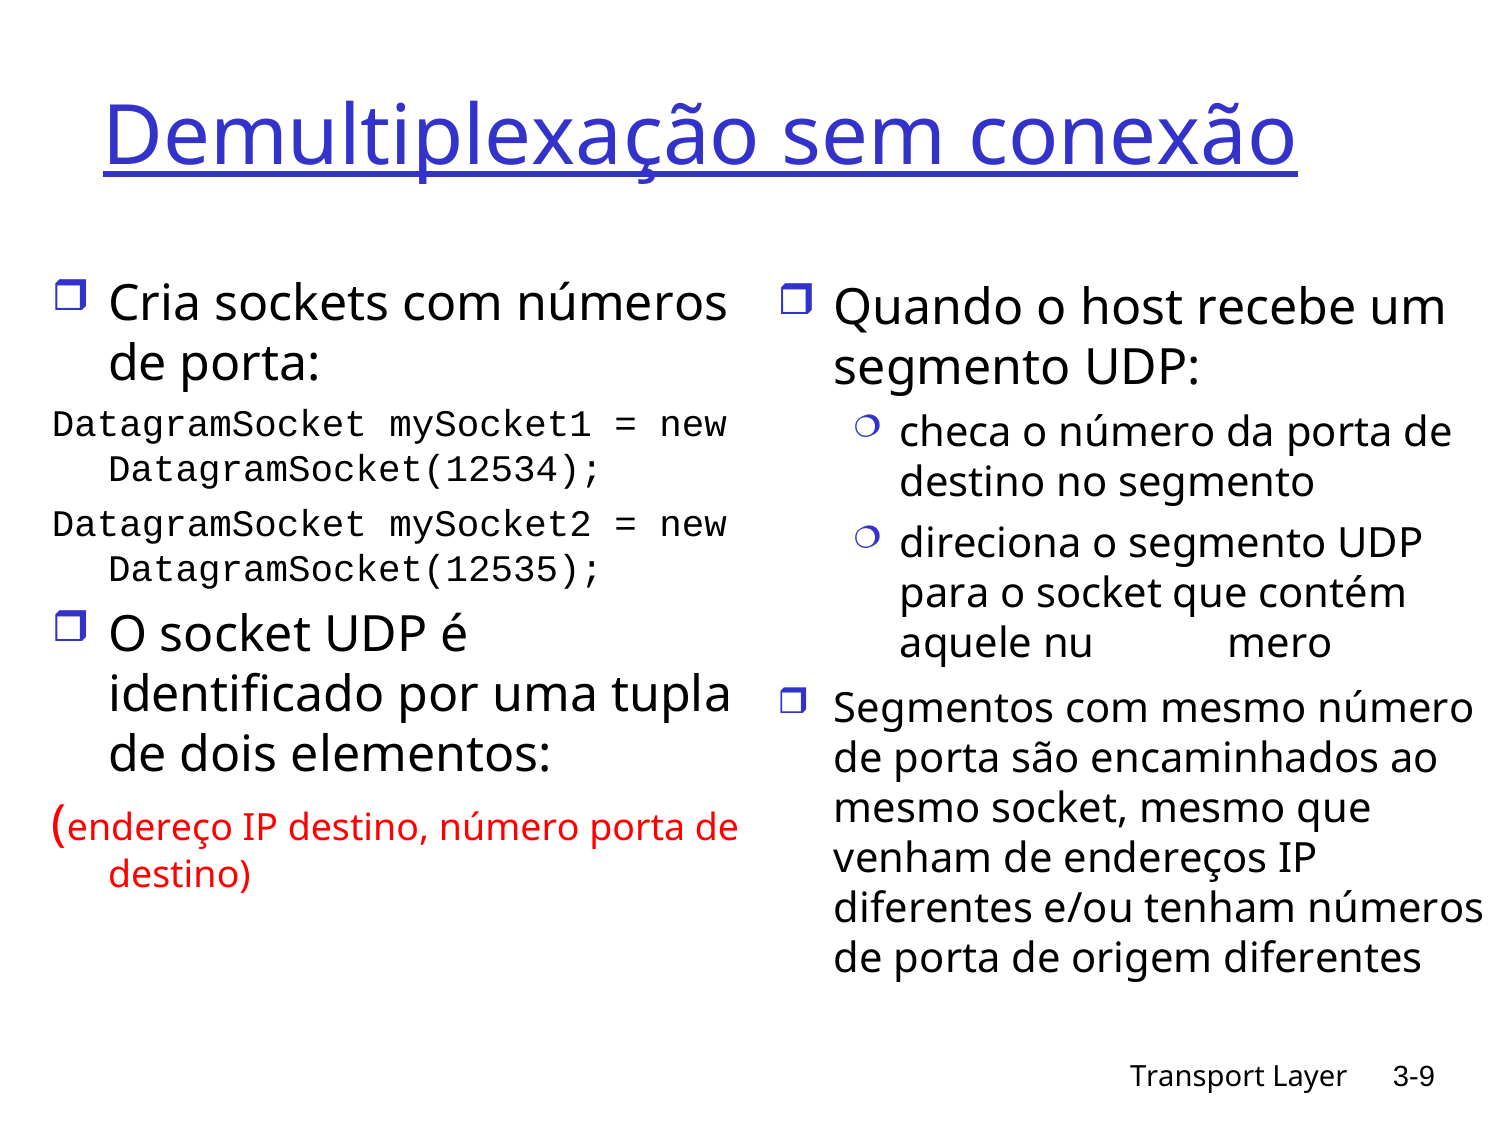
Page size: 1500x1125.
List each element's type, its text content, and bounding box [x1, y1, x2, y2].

text_box 3-<número> [1339, 1050, 1451, 1125]
text_box Transport Layer [887, 1050, 1339, 1125]
list Quando o host recebe um segmento UDP: checa o número da porta de destino no segmento direciona o segmento UDP para o socket que contém aquele nu mero Segmentos com mesmo número de porta são encaminhados ao mesmo socket, mesmo que venham de endereços IP diferentes e/ou tenham números de porta de origem diferentes [762, 267, 1500, 1030]
list Cria sockets com números de porta: DatagramSocket mySocket1 = new DatagramSocket(12534); DatagramSocket mySocket2 = new DatagramSocket(12535); O socket UDP é identificado por uma tupla de dois elementos: (endereço IP destino, número porta de destino) [36, 262, 763, 1026]
title Demultiplexação sem conexão [87, 37, 1363, 225]
